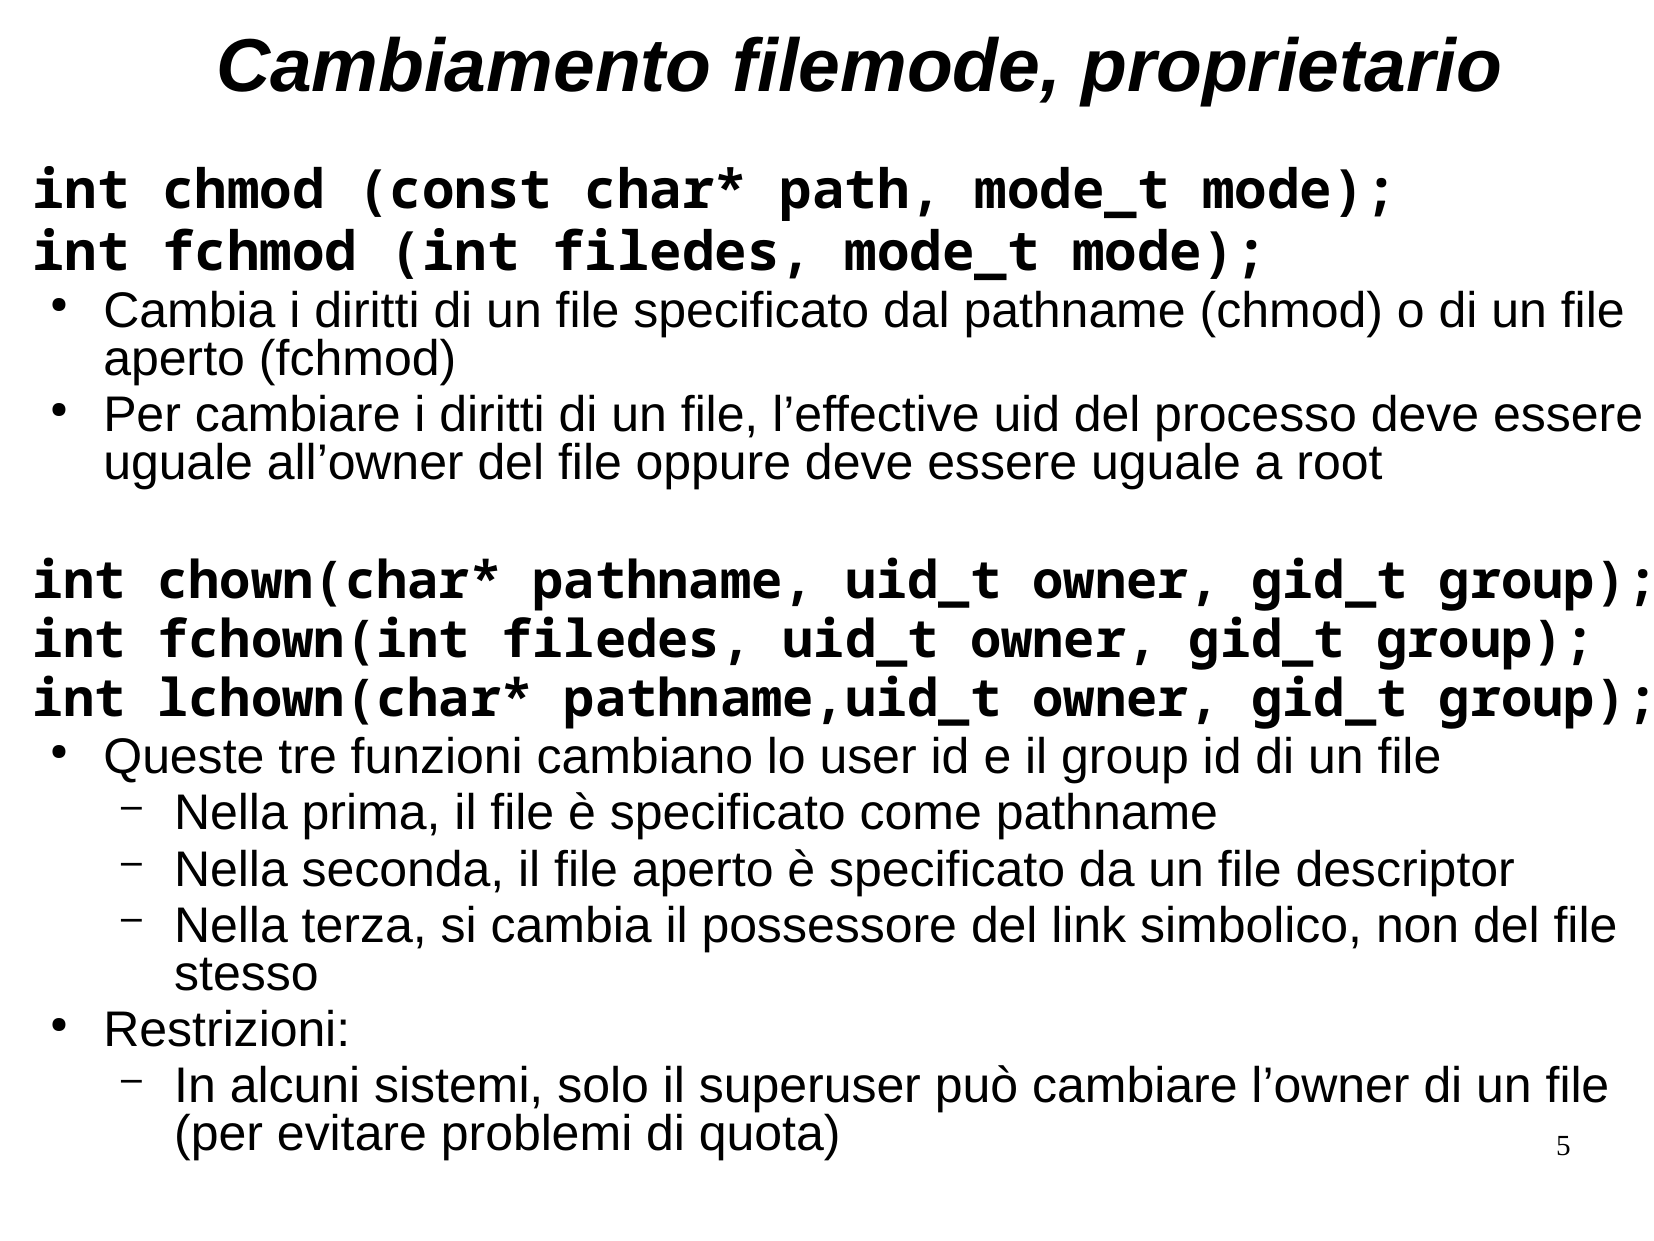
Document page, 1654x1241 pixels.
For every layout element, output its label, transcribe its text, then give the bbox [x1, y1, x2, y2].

title Cambiamento filemode, proprietario [82, 8, 1610, 159]
list int chmod (const char* path, mode_t mode); int fchmod (int filedes, mode_t mode); Cambia i diritti di un file specificato dal pathname (chmod) o di un file aperto (fchmod) Per cambiare i diritti di un file, l’effective uid del processo deve essere uguale all’owner del file oppure deve essere uguale a root int chown(char* pathname, uid_t owner, gid_t group); int fchown(int filedes, uid_t owner, gid_t group); int lchown(char* pathname,uid_t owner, gid_t group); Queste tre funzioni cambiano lo user id e il group id di un file Nella prima, il file è specificato come pathname Nella seconda, il file aperto è specificato da un file descriptor Nella terza, si cambia il possessore del link simbolico, non del file stesso Restrizioni: In alcuni sistemi, solo il superuser può cambiare l’owner di un file (per evitare problemi di quota) [17, 159, 1654, 1182]
